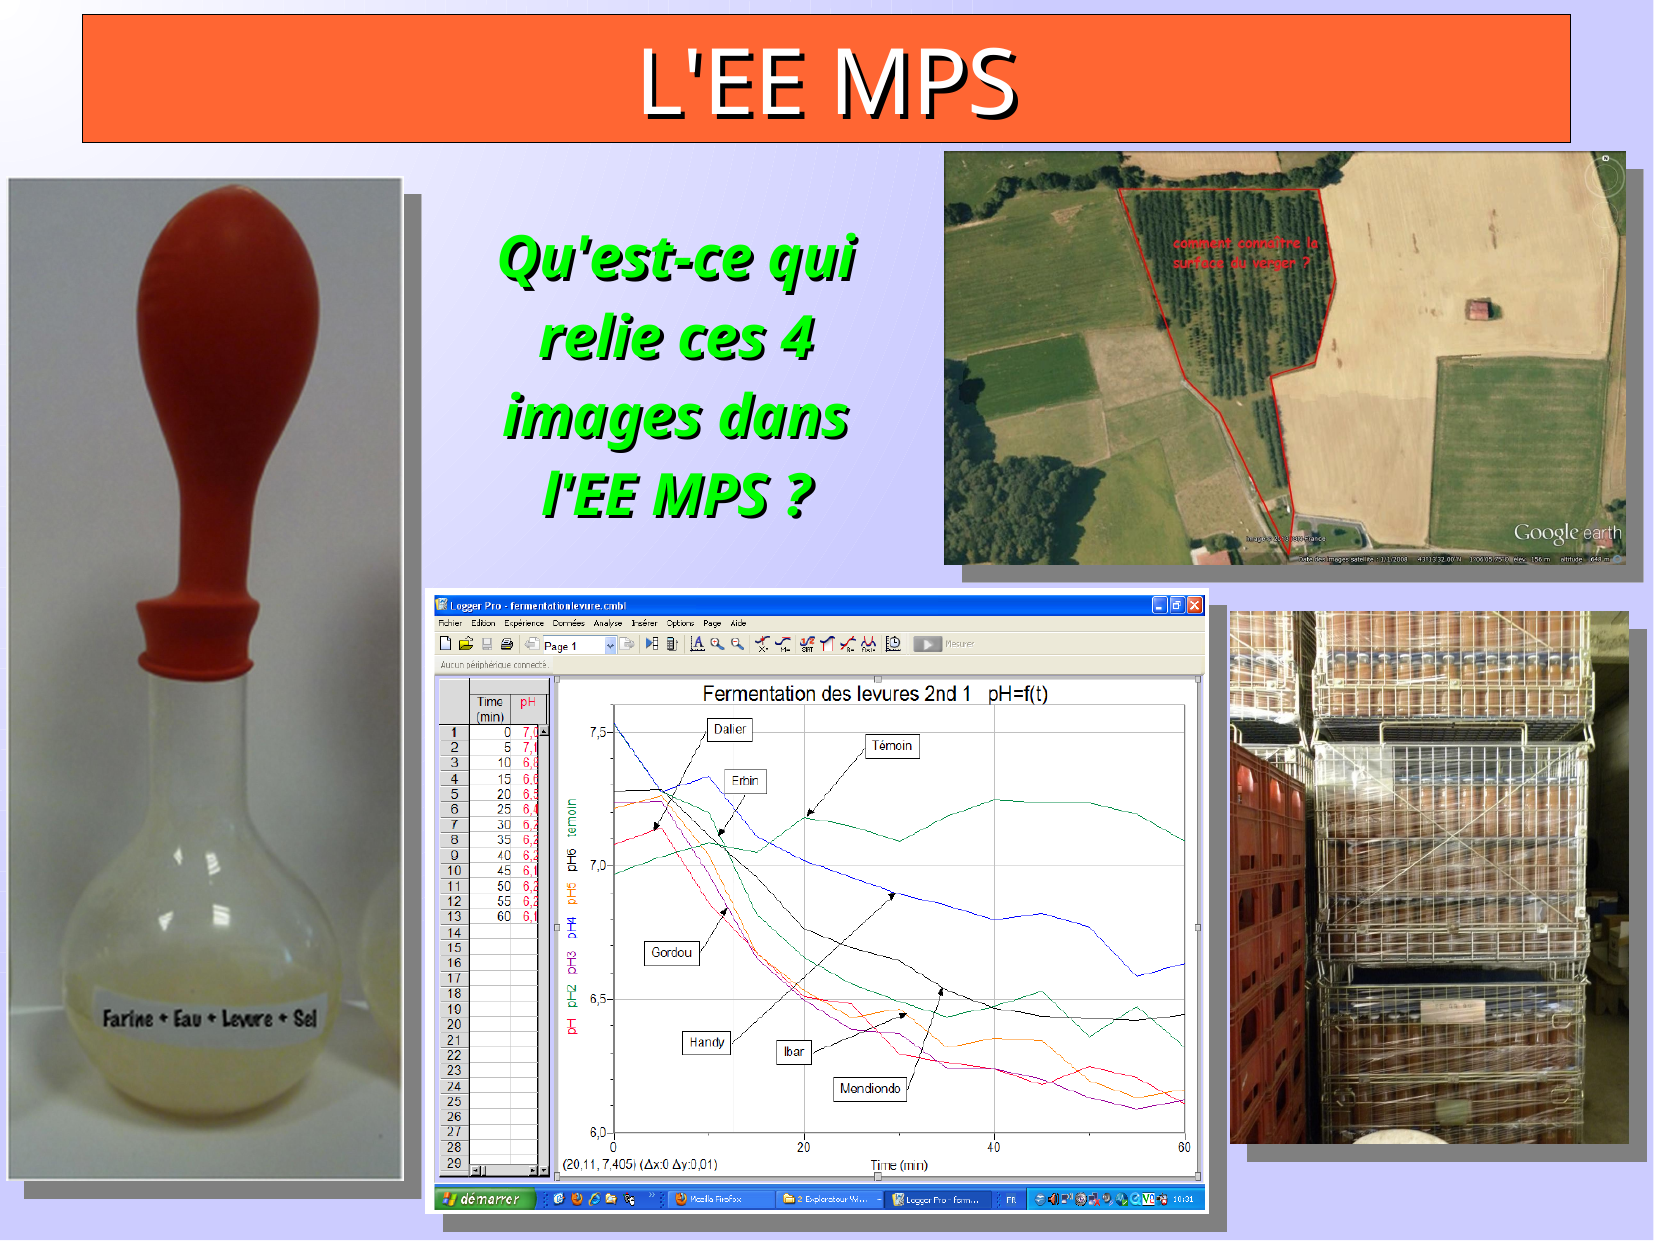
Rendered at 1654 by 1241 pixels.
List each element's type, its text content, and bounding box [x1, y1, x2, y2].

text_box Qu'est-ce qui relie ces 4 images dans l'EE MPS ? [434, 208, 918, 549]
picture [944, 151, 1626, 565]
picture [6, 176, 404, 1181]
title L'EE MPS [82, 14, 1571, 143]
picture [1230, 611, 1629, 1144]
picture [425, 588, 1209, 1214]
